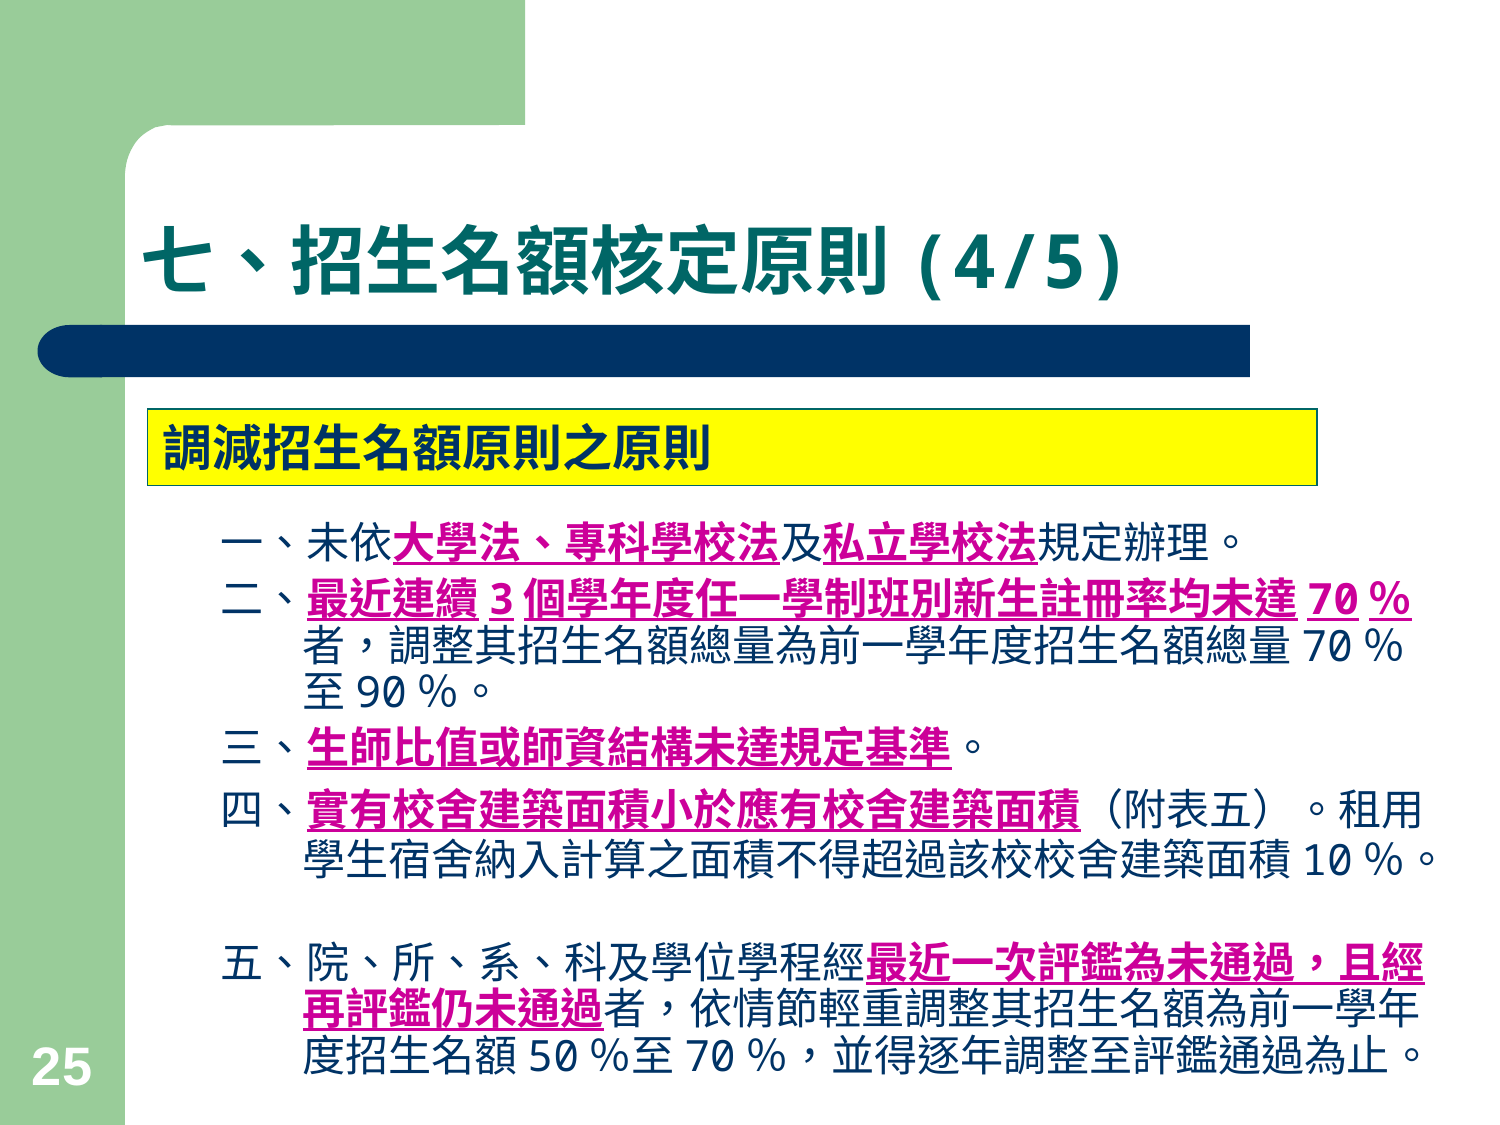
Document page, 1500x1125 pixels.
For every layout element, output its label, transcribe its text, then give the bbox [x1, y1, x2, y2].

title 七、招生名額核定原則(4/5) [125, 125, 1426, 313]
list 一、未依大學法、專科學校法及私立學校法規定辦理。 二、最近連續3個學年度任一學制班別新生註冊率均未達70％者，調整其招生名額總量為前一學年度招生名額總量70％至90％。 三、生師比值或師資結構未達規定基準。 四、實有校舍建築面積小於應有校舍建築面積（附表五）。租用學生宿舍納入計算之面積不得超過該校校舍建築面積10％。 五、院、所、系、科及學位學程經最近一次評鑑為未通過，且經再評鑑仍未通過者，依情節輕重調整其招生名額為前一學年度招生名額50％至70％，並得逐年調整至評鑑通過為止。 [123, 514, 1459, 1125]
text_box [13, 1023, 111, 1105]
text_box 調減招生名額原則之原則 [147, 408, 1317, 486]
